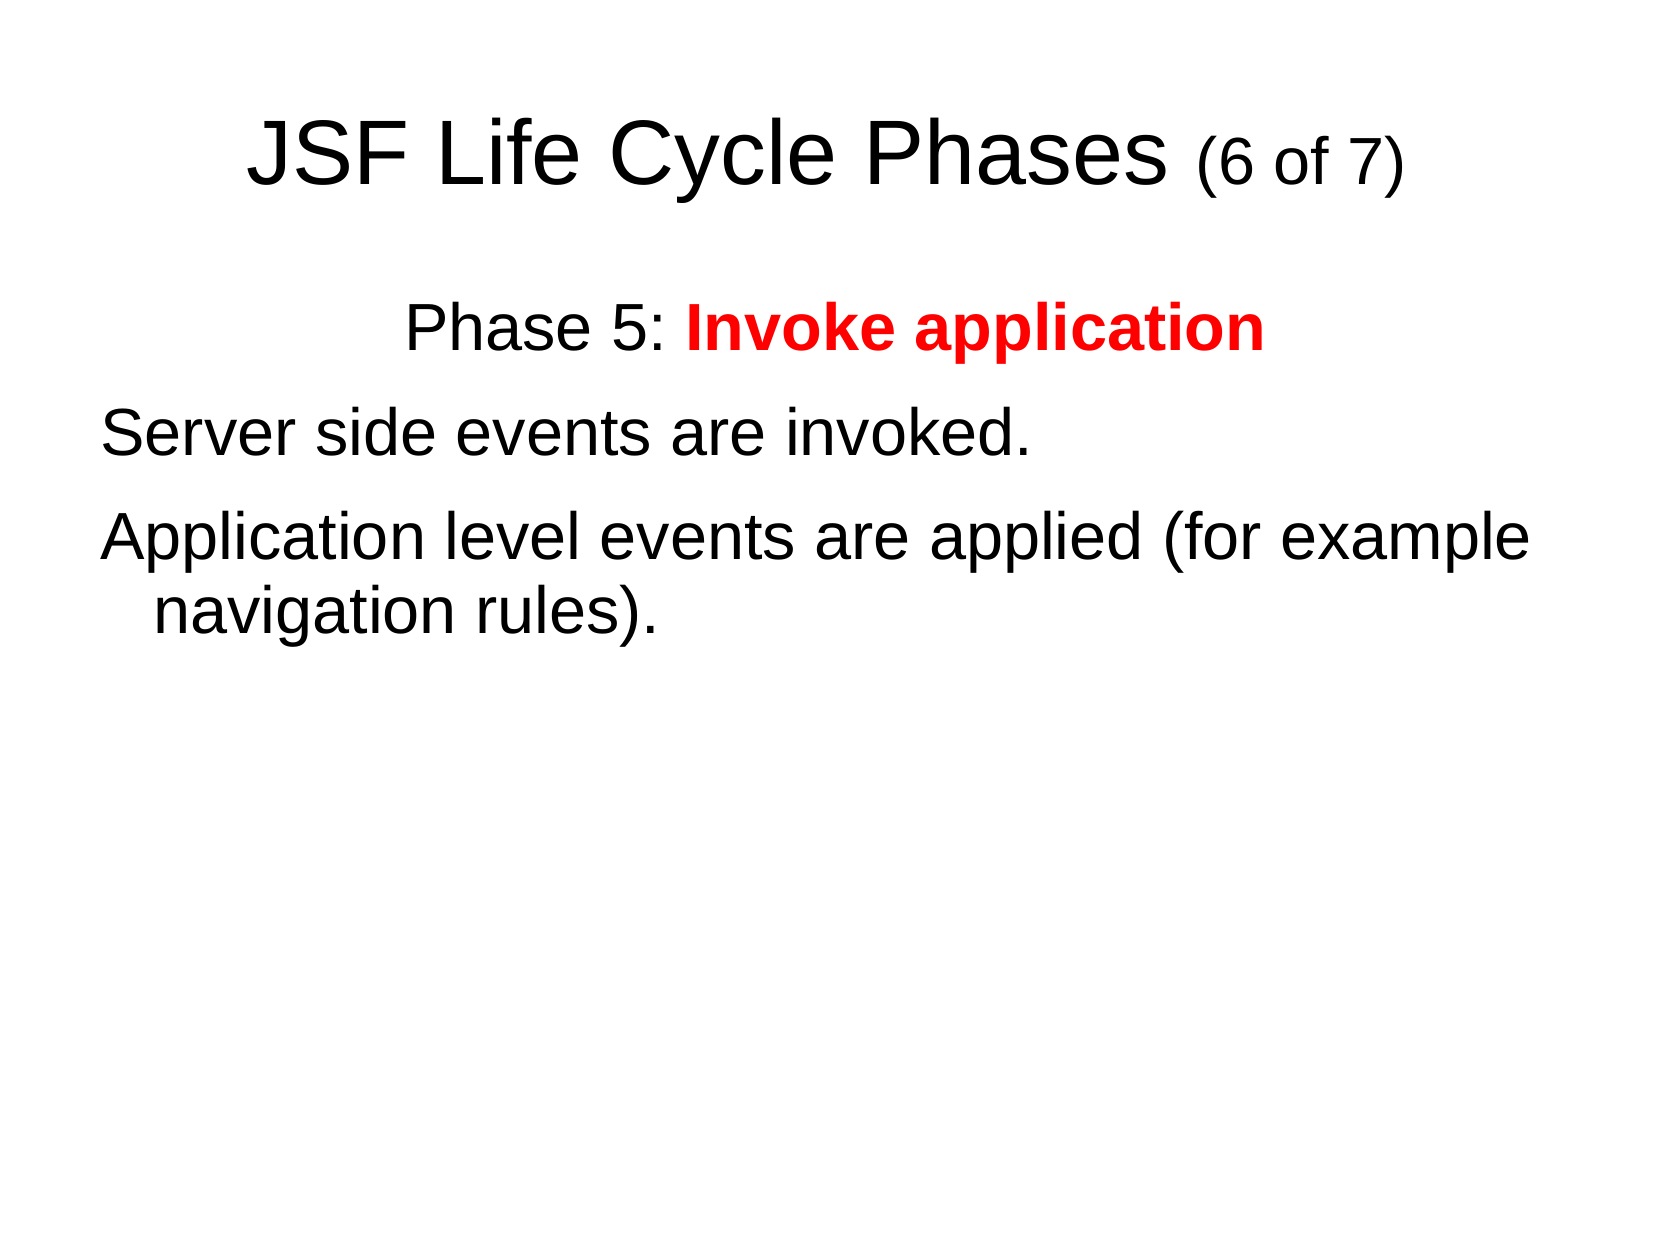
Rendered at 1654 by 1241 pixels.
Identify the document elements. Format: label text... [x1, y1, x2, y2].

list Phase 5: Invoke application Server side events are invoked. Application level events are applied (for example navigation rules). [82, 290, 1571, 1094]
title JSF Life Cycle Phases (6 of 7) [82, 56, 1571, 250]
